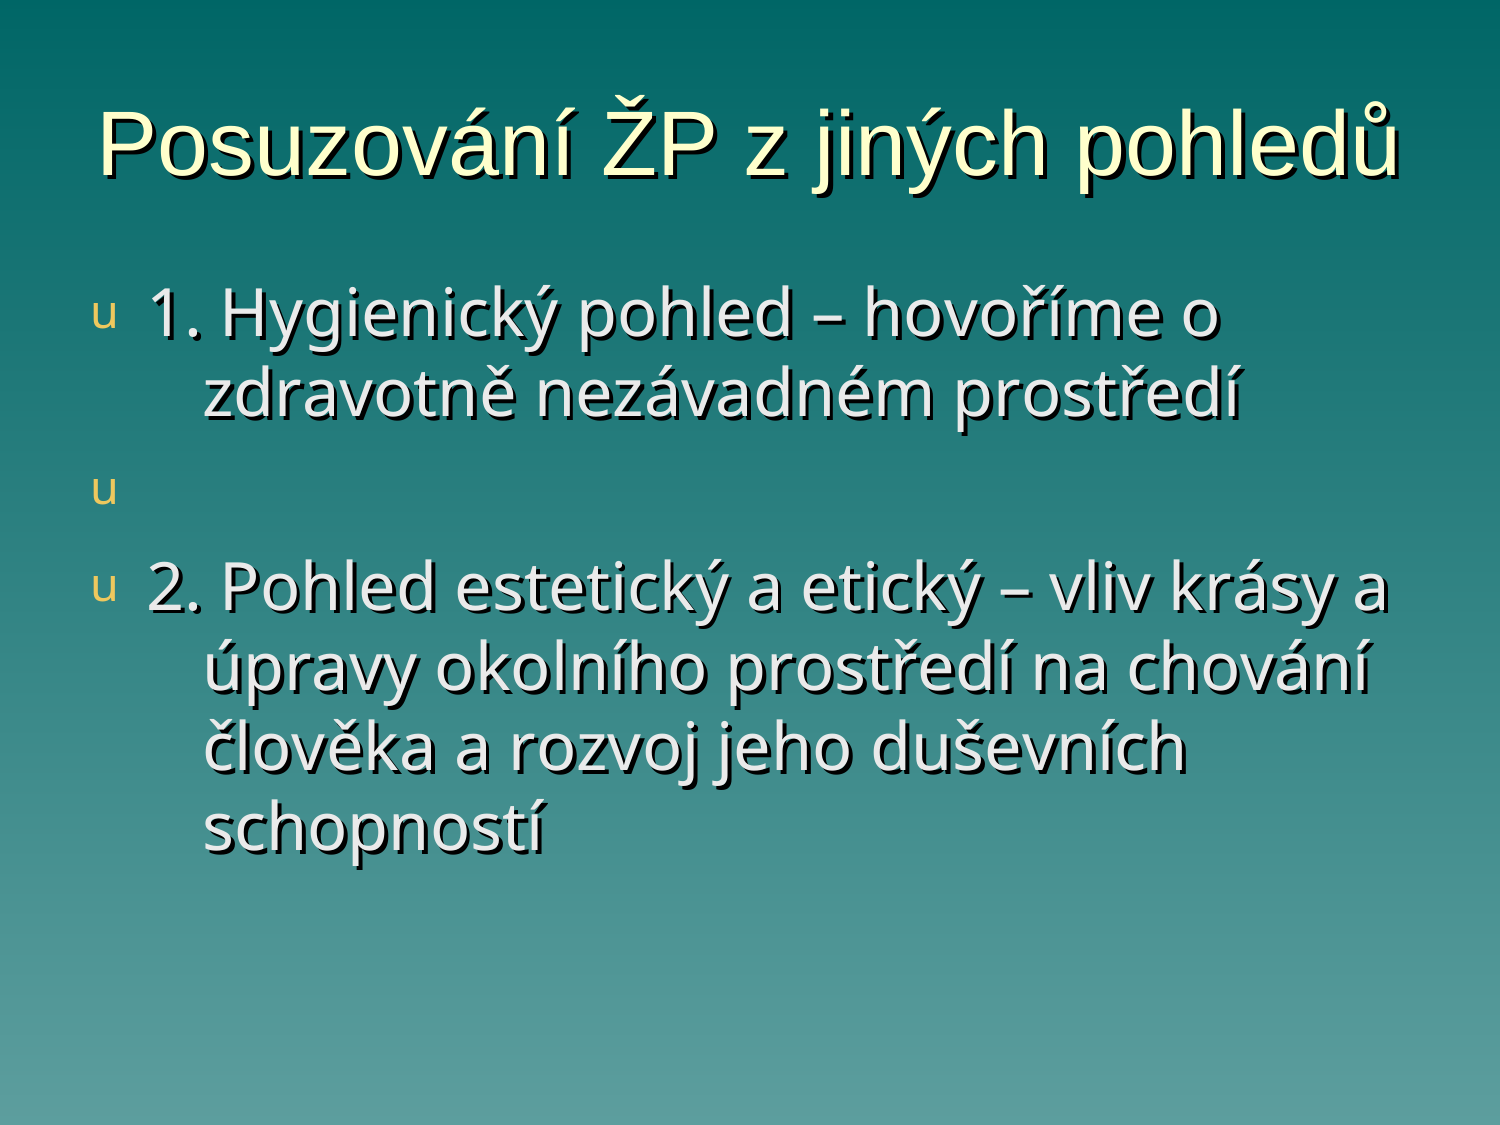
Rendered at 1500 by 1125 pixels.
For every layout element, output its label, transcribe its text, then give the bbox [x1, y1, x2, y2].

title Posuzování ŽP z jiných pohledů [75, 45, 1426, 233]
list 1. Hygienický pohled – hovoříme o zdravotně nezávadném prostředí 2. Pohled estetický a etický – vliv krásy a úpravy okolního prostředí na chování člověka a rozvoj jeho duševních schopností [75, 262, 1426, 1006]
